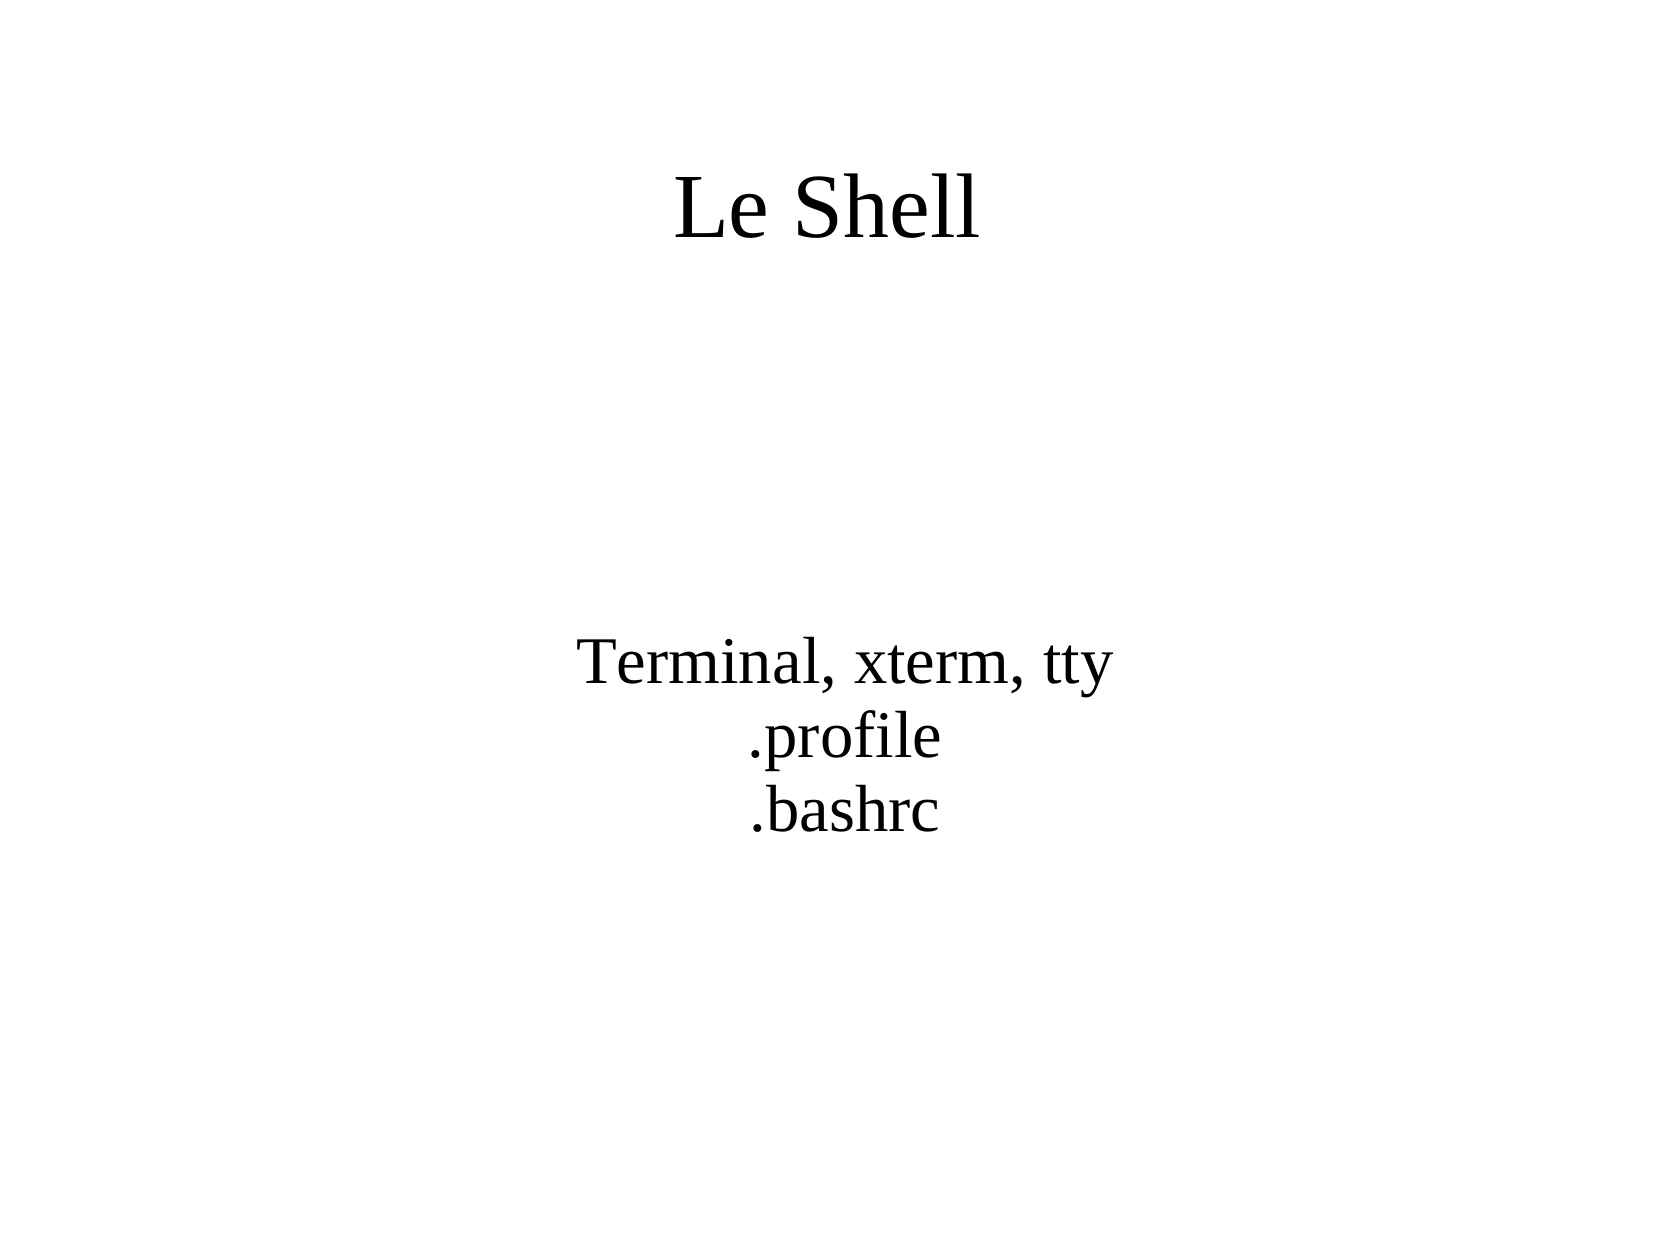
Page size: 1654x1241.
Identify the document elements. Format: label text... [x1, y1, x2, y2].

title Le Shell [121, 102, 1534, 311]
subtitle Terminal, xterm, tty .profile .bashrc [121, 344, 1534, 1127]
